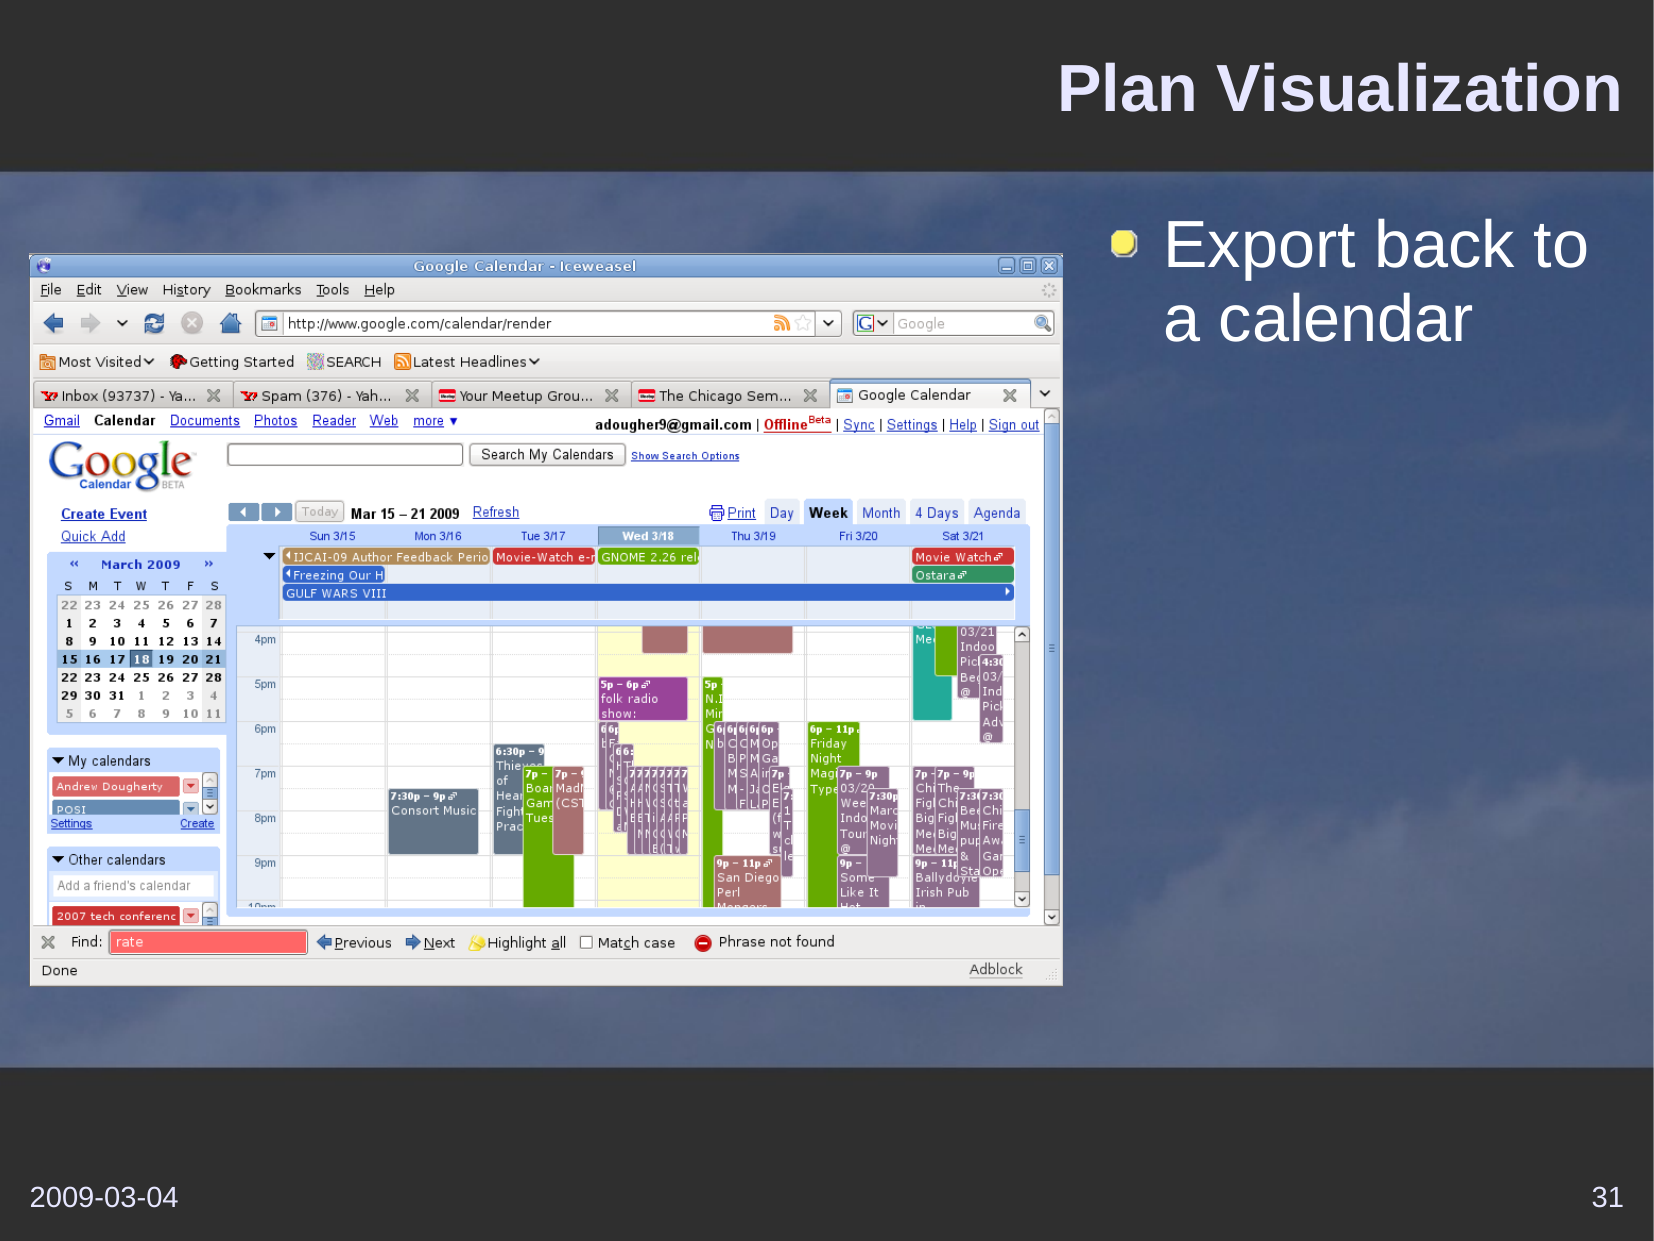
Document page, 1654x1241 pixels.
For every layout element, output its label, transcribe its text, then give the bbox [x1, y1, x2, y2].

list Export back to a calendar [1092, 206, 1625, 1019]
picture [0, 0, 1654, 1241]
title Plan Visualization [29, 36, 1625, 141]
